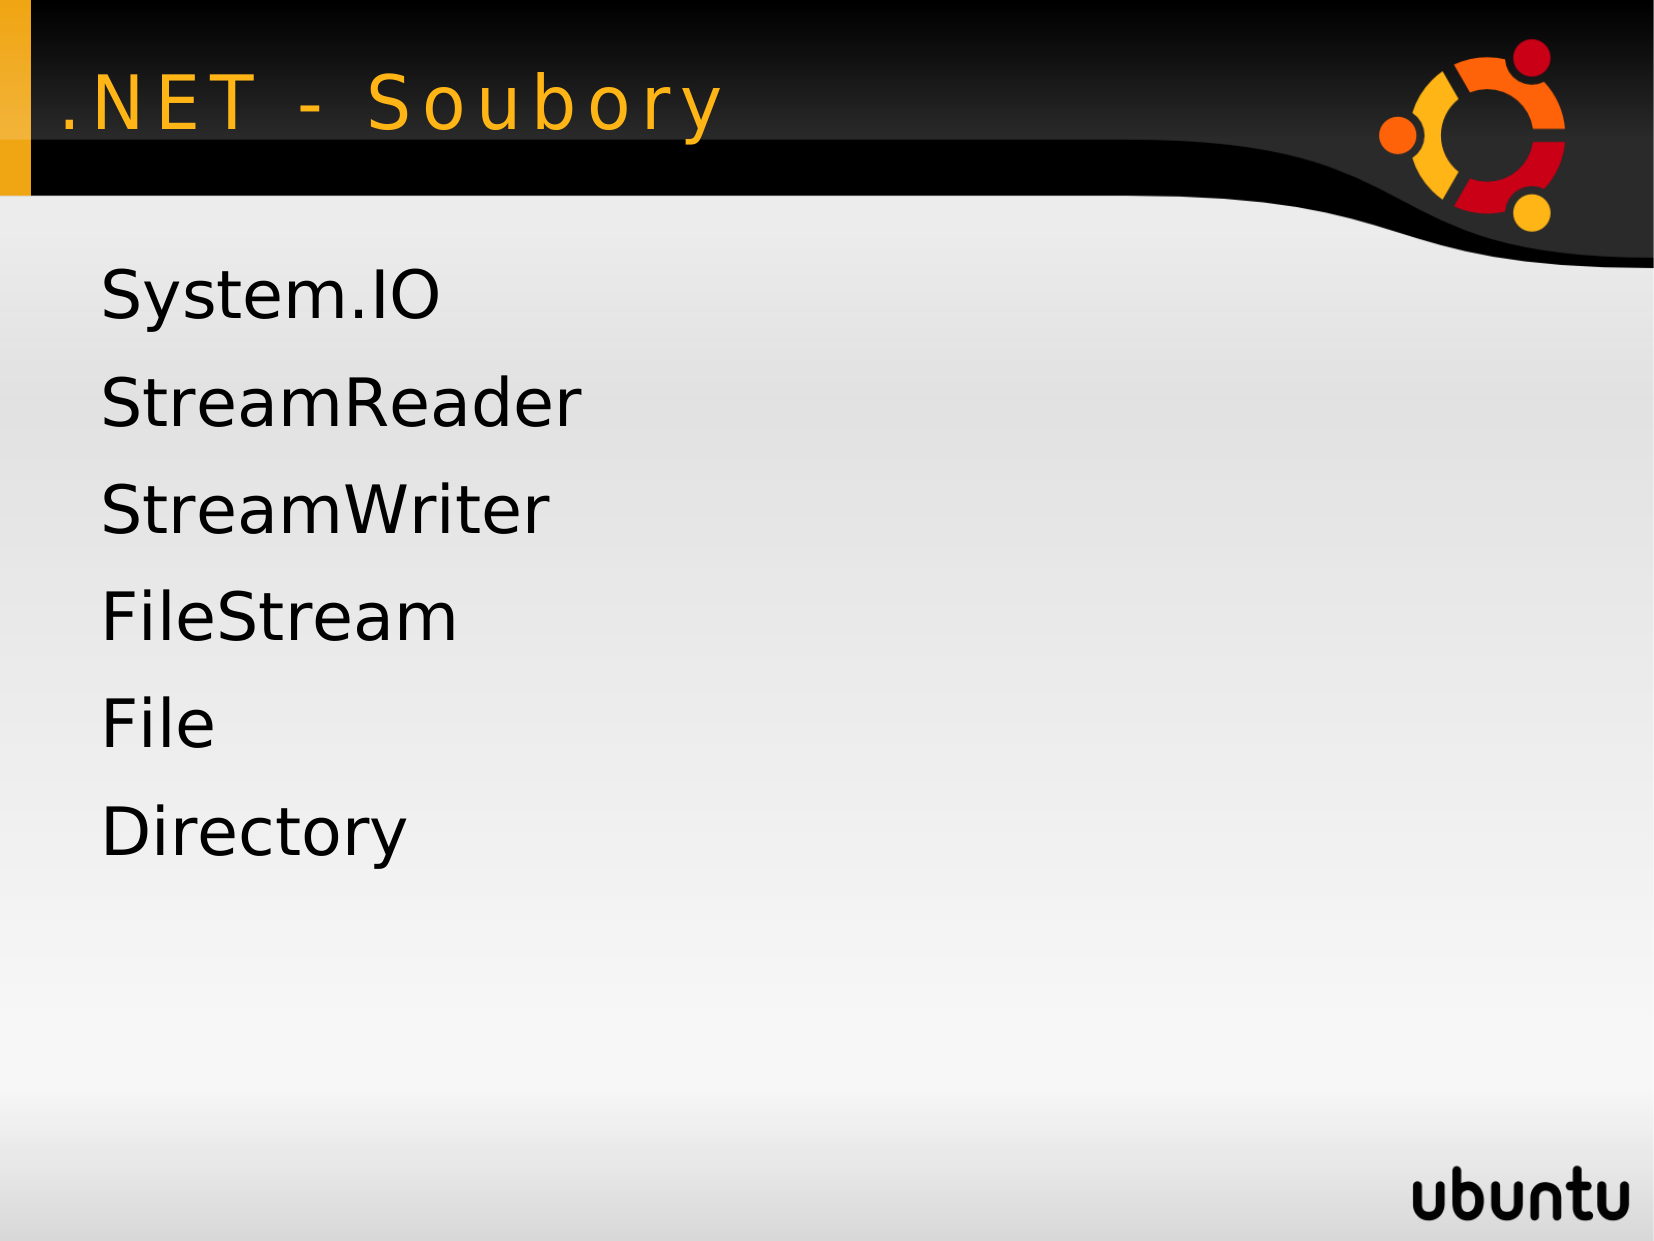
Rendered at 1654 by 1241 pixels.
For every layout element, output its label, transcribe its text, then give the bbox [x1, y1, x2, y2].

list System.IO StreamReader StreamWriter FileStream File Directory [82, 256, 1571, 1076]
title .NET - Soubory [59, 36, 1270, 171]
picture [0, 0, 1654, 1241]
